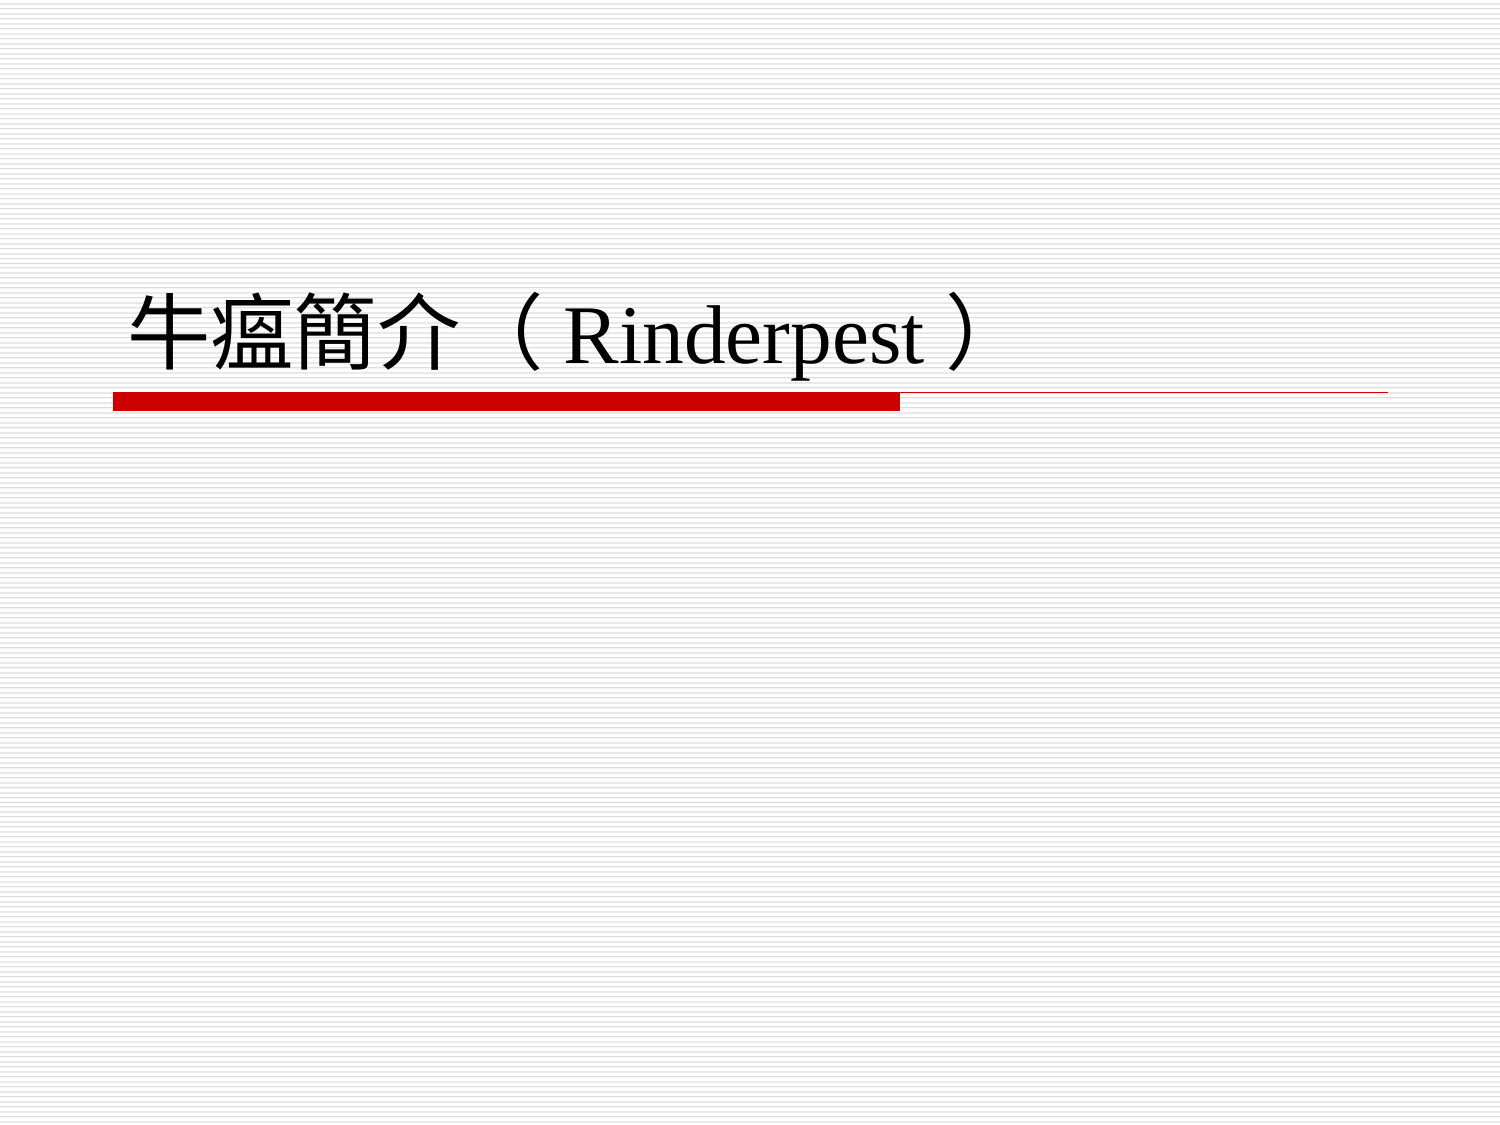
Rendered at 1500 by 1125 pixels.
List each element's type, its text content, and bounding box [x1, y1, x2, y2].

title 牛瘟簡介（Rinderpest） [112, 162, 1388, 388]
